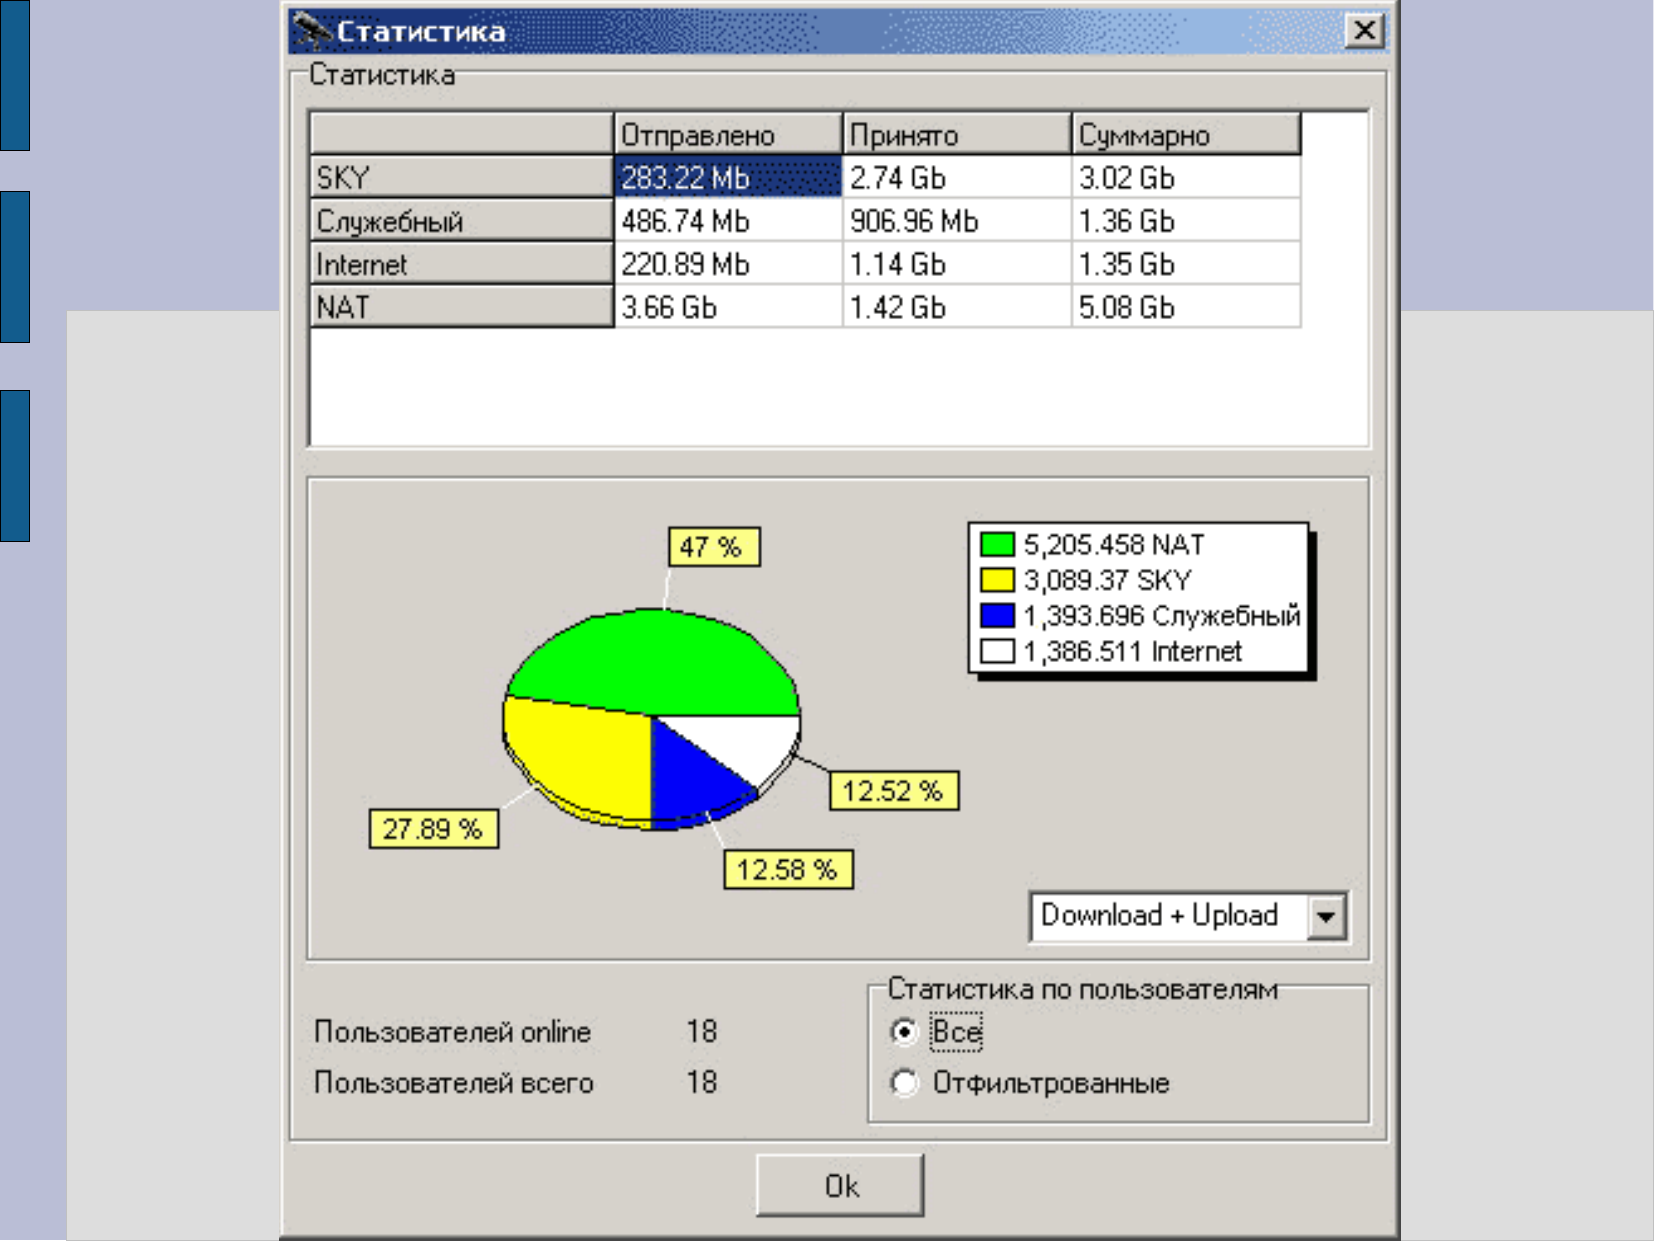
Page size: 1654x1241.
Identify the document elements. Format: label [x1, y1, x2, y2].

picture [279, 0, 1401, 1241]
